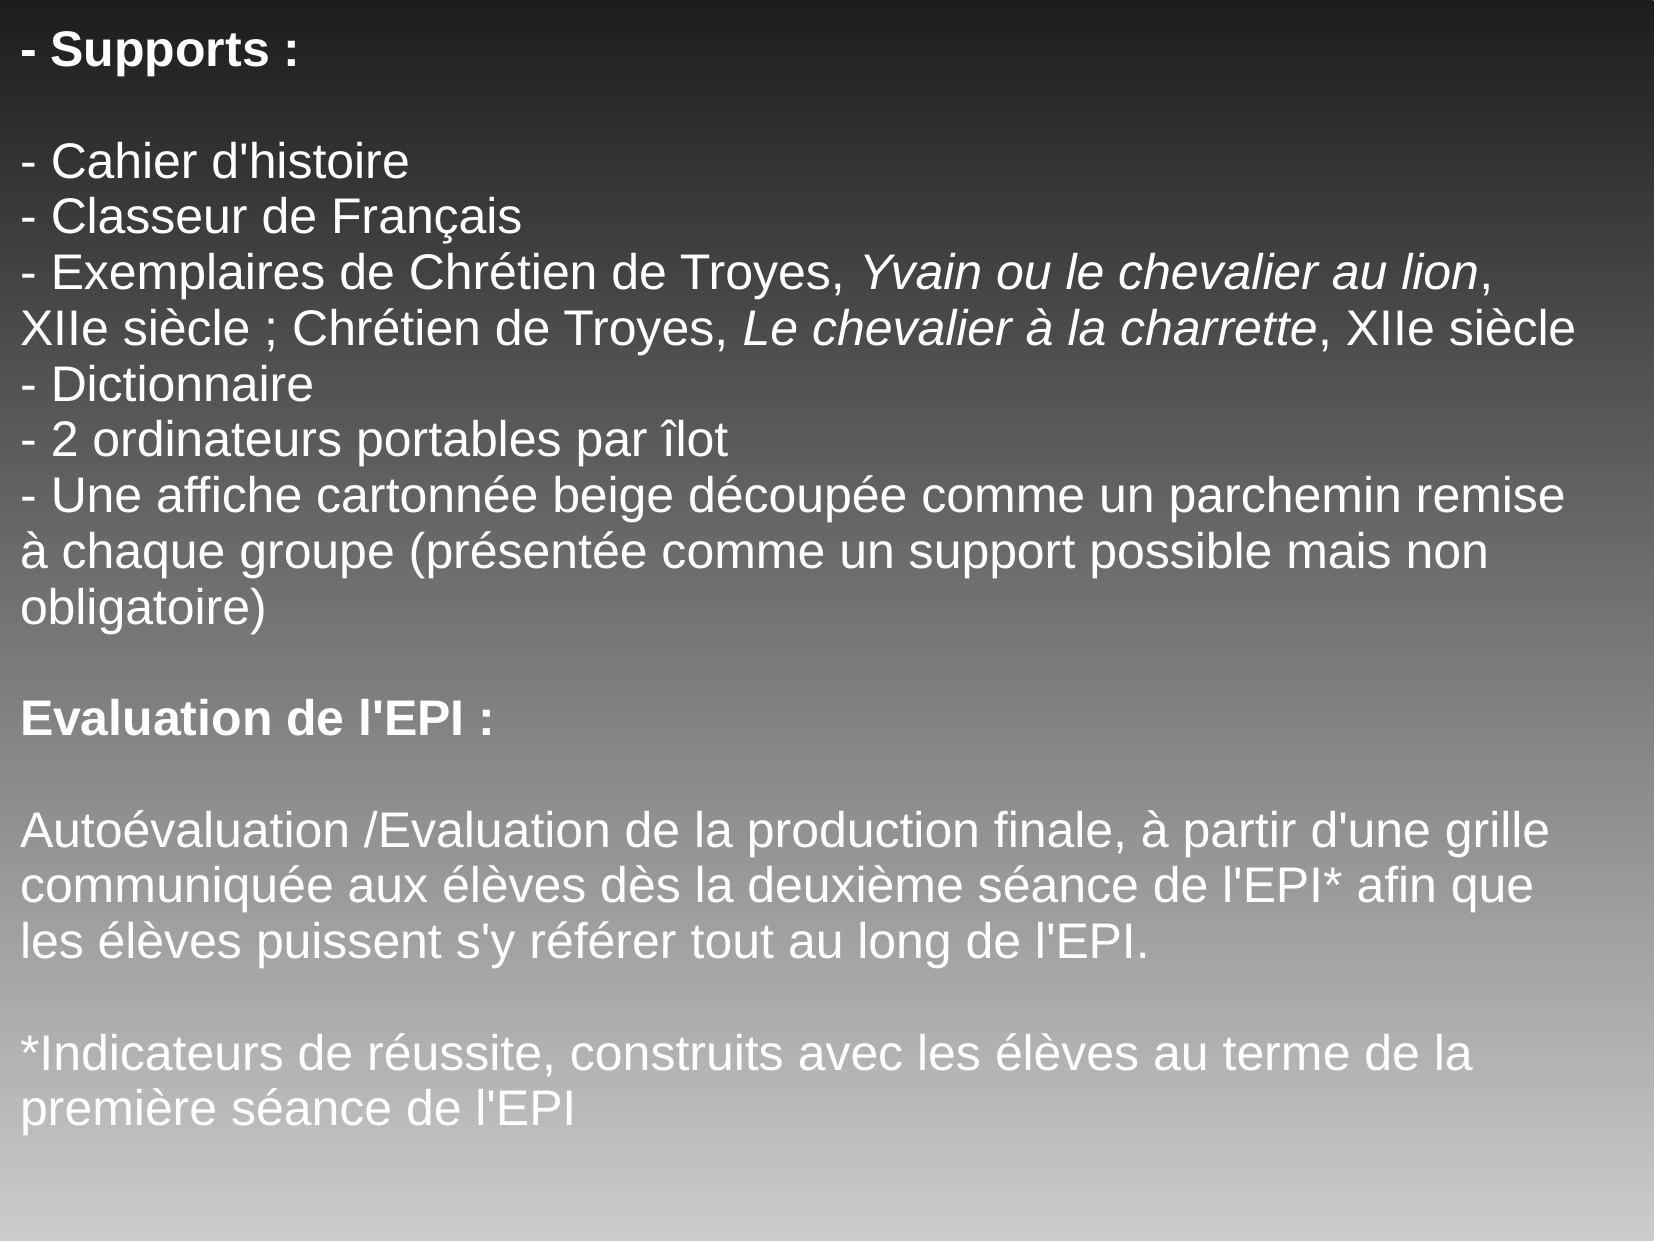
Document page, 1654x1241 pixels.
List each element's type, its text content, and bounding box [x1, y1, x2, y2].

text_box - Supports : - Cahier d'histoire - Classeur de Français - Exemplaires de Chrétien de Troyes, Yvain ou le chevalier au lion, XIIe siècle ; Chrétien de Troyes, Le chevalier à la charrette, XIIe siècle - Dictionnaire - 2 ordinateurs portables par îlot - Une affiche cartonnée beige découpée comme un parchemin remise à chaque groupe (présentée comme un support possible mais non obligatoire) Evaluation de l'EPI : Autoévaluation /Evaluation de la production finale, à partir d'une grille communiquée aux élèves dès la deuxième séance de l'EPI* afin que les élèves puissent s'y référer tout au long de l'EPI. *Indicateurs de réussite, construits avec les élèves au terme de la première séance de l'EPI [5, 14, 1607, 1148]
